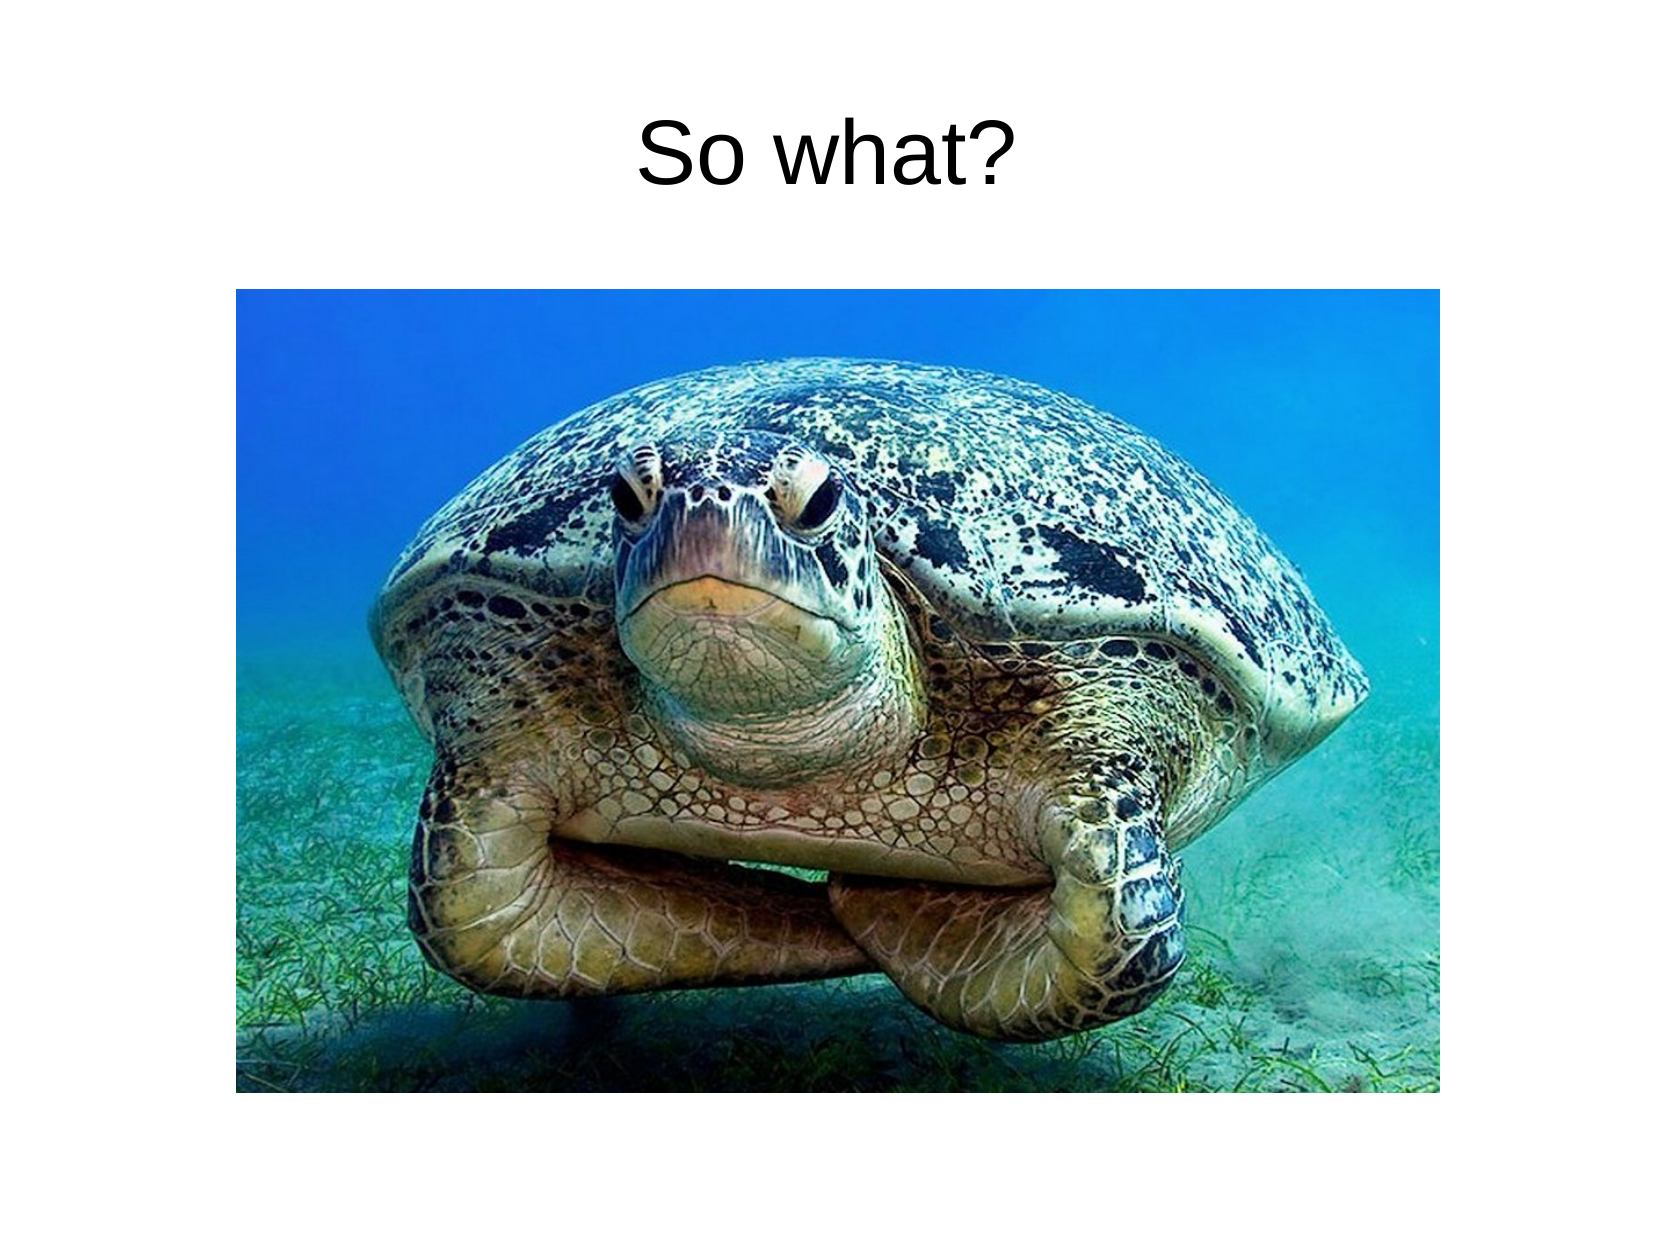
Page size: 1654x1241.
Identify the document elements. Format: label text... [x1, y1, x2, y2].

picture [236, 289, 1440, 1093]
title So what? [82, 56, 1571, 250]
